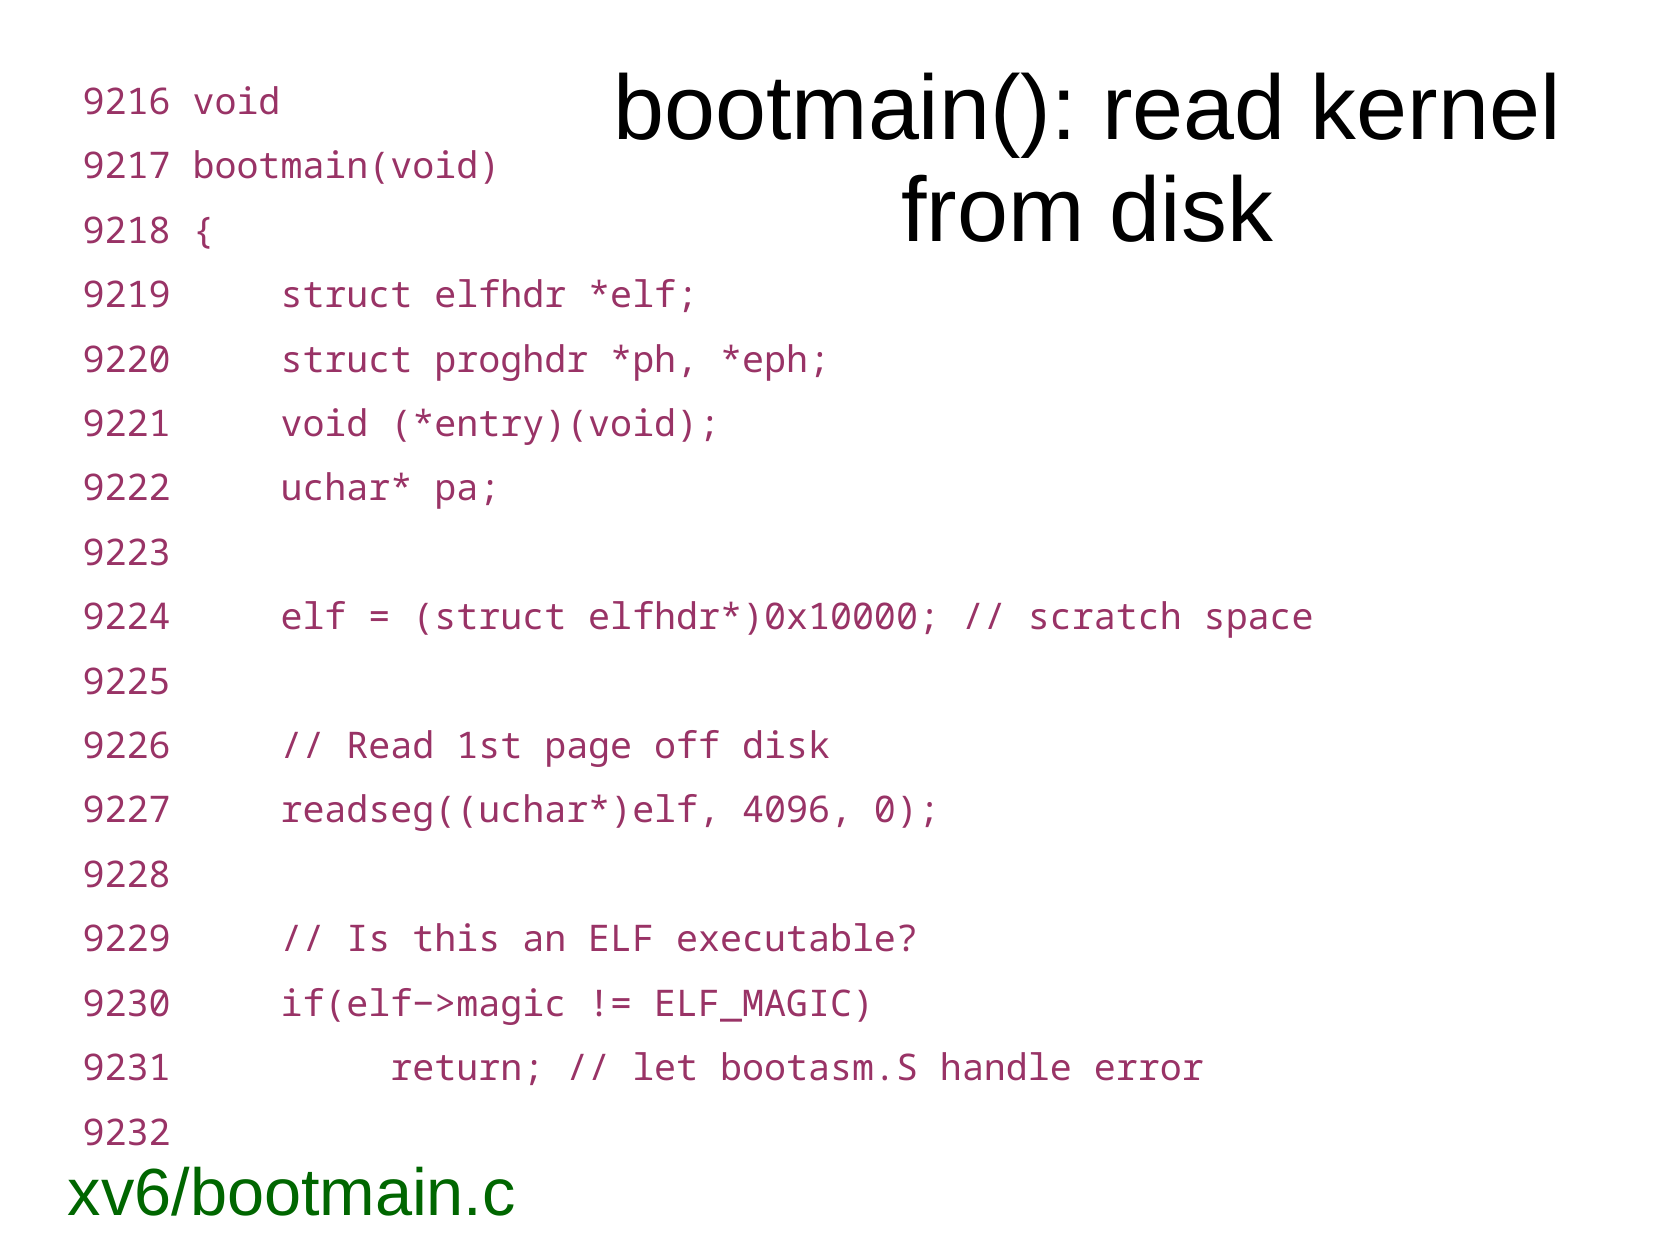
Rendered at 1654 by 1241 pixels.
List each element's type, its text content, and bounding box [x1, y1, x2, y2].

list 9216 void 9217 bootmain(void) 9218 { 9219 struct elfhdr *elf; 9220 struct proghdr *ph, *eph; 9221 void (*entry)(void); 9222 uchar* pa; 9223 9224 elf = (struct elfhdr*)0x10000; // scratch space 9225 9226 // Read 1st page off disk 9227 readseg((uchar*)elf, 4096, 0); 9228 9229 // Is this an ELF executable? 9230 if(elf−>magic != ELF_MAGIC) 9231 return; // let bootasm.S handle error 9232 [82, 75, 1571, 1163]
title bootmain(): read kernel from disk [525, 55, 1651, 263]
text_box xv6/bootmain.c [53, 1148, 638, 1238]
